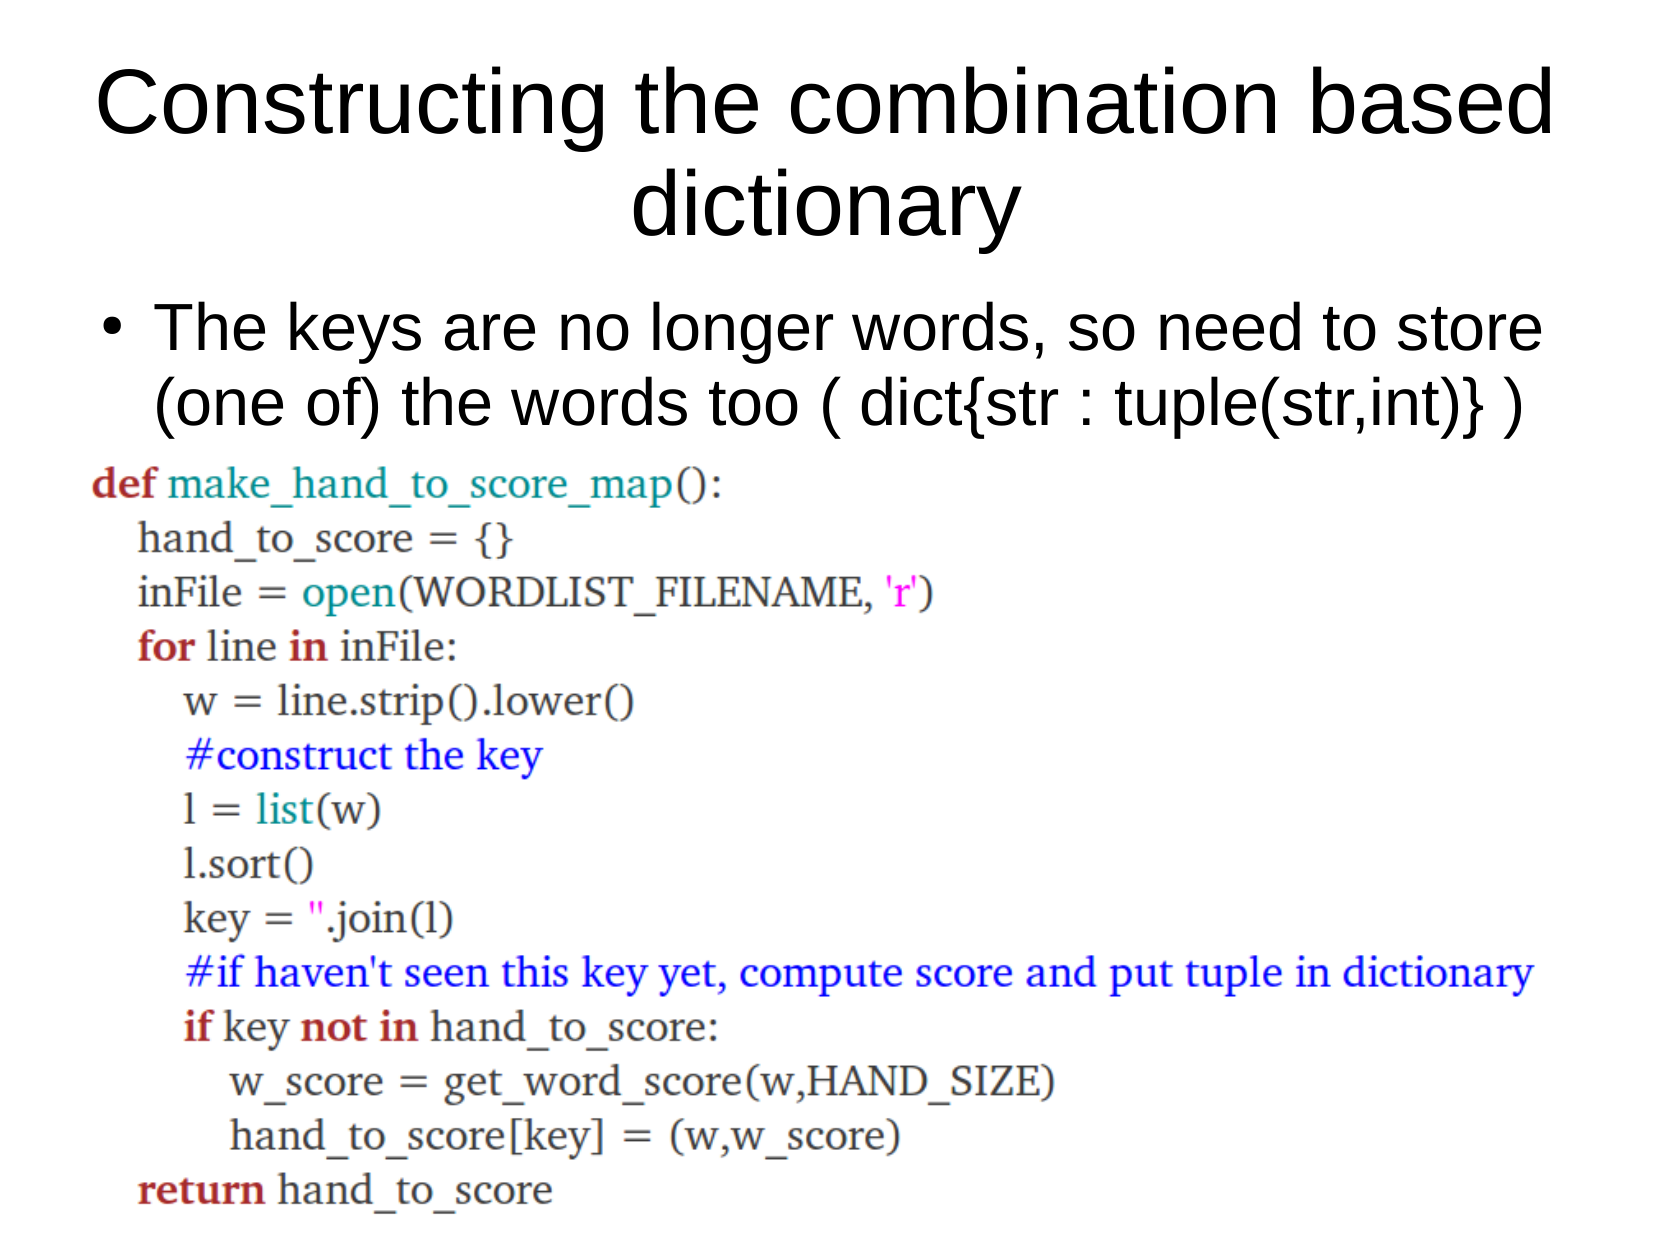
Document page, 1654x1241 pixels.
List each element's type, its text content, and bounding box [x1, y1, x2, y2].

list The keys are no longer words, so need to store (one of) the words too ( dict{str : tuple(str,int)} ) [82, 290, 1571, 1010]
title Constructing the combination based dictionary [82, 49, 1571, 257]
picture [90, 452, 1548, 1219]
